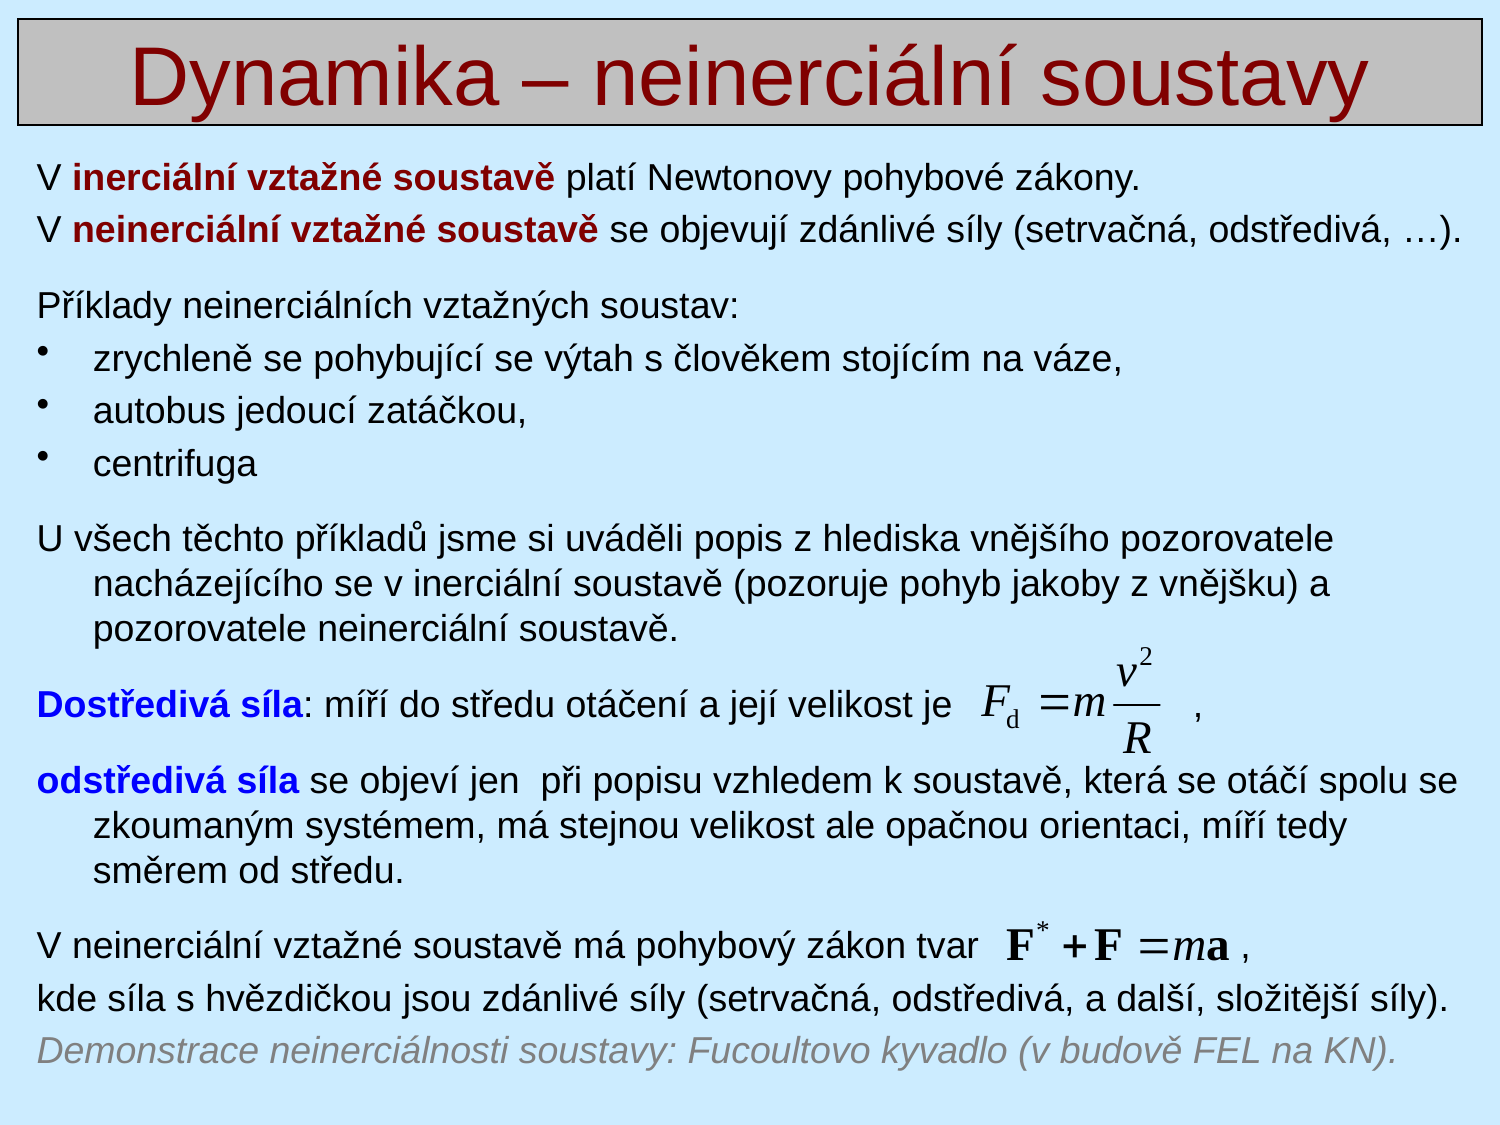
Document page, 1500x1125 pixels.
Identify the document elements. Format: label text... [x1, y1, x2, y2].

text_box Dynamika – neinerciální soustavy [17, 18, 1483, 126]
text_box V inerciální vztažné soustavě platí Newtonovy pohybové zákony. V neinerciální vztažné soustavě se objevují zdánlivé síly (setrvačná, odstředivá, …). Příklady neinerciálních vztažných soustav: zrychleně se pohybující se výtah s člověkem stojícím na váze, autobus jedoucí zatáčkou, centrifuga U všech těchto příkladů jsme si uváděli popis z hlediska vnějšího pozorovatele nacházejícího se v inerciální soustavě (pozoruje pohyb jakoby z vnějšku) a pozorovatele neinerciální soustavě. Dostředivá síla: míří do středu otáčení a její velikost je , odstředivá síla se objeví jen při popisu vzhledem k soustavě, která se otáčí spolu se zkoumaným systémem, má stejnou velikost ale opačnou orientaci, míří tedy směrem od středu. V neinerciální vztažné soustavě má pohybový zákon tvar , kde síla s hvězdičkou jsou zdánlivé síly (setrvačná, odstředivá, a další, složitější síly). Demonstrace neinerciálnosti soustavy: Fucoultovo kyvadlo (v budově FEL na KN). [21, 145, 1500, 1125]
picture [972, 634, 1169, 764]
picture [999, 909, 1240, 972]
